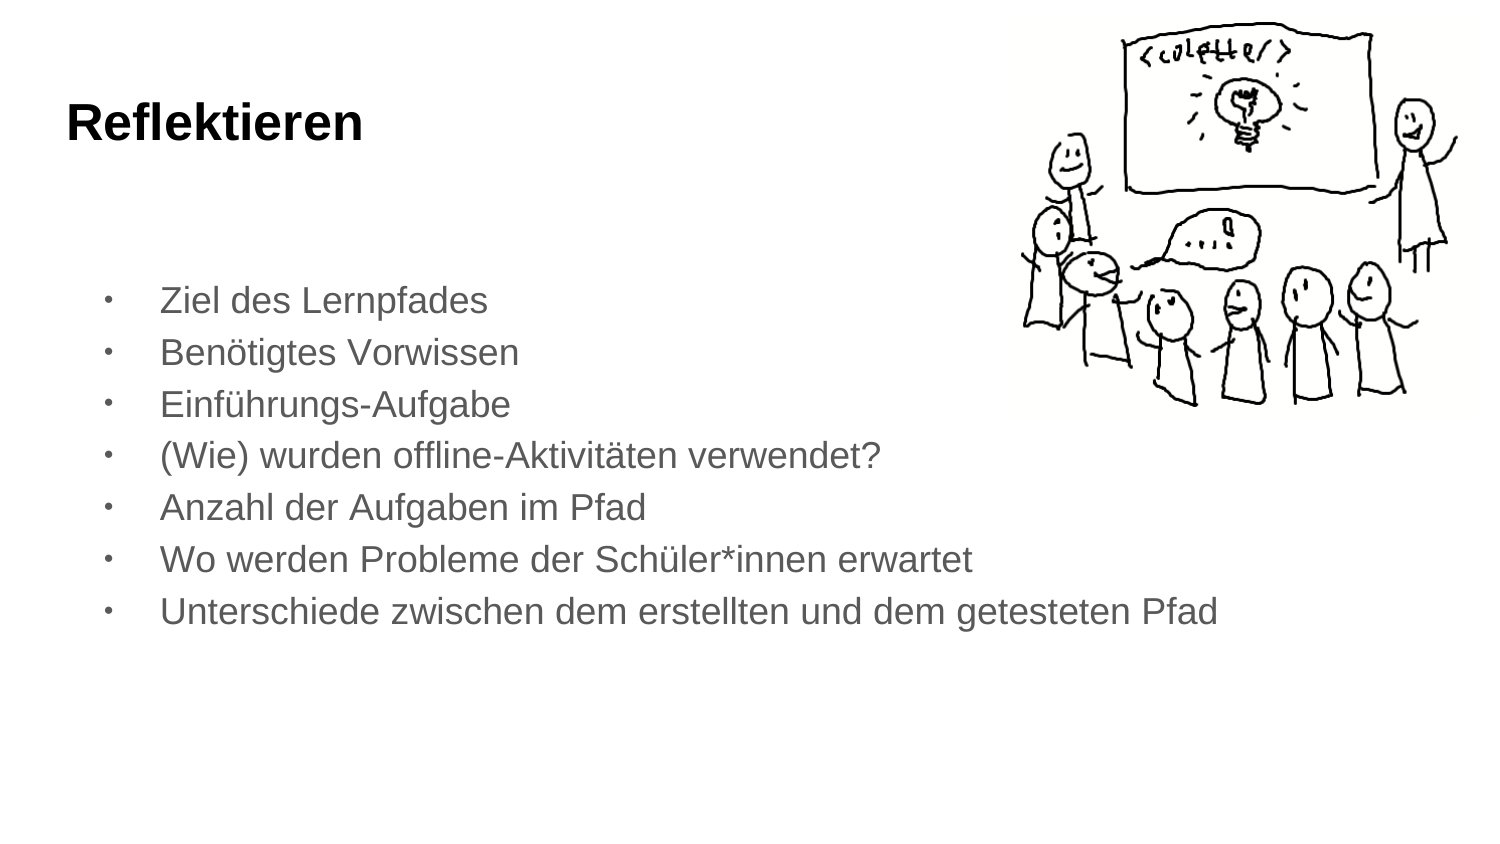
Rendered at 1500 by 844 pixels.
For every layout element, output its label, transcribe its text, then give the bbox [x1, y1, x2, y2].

title Reflektieren [51, 72, 1006, 167]
picture [1006, 17, 1478, 422]
list Ziel des Lernpfades Benötigtes Vorwissen Einführungs-Aufgabe (Wie) wurden offline-Aktivitäten verwendet? Anzahl der Aufgaben im Pfad Wo werden Probleme der Schüler*innen erwartet Unterschiede zwischen dem erstellten und dem getesteten Pfad [51, 254, 1449, 720]
